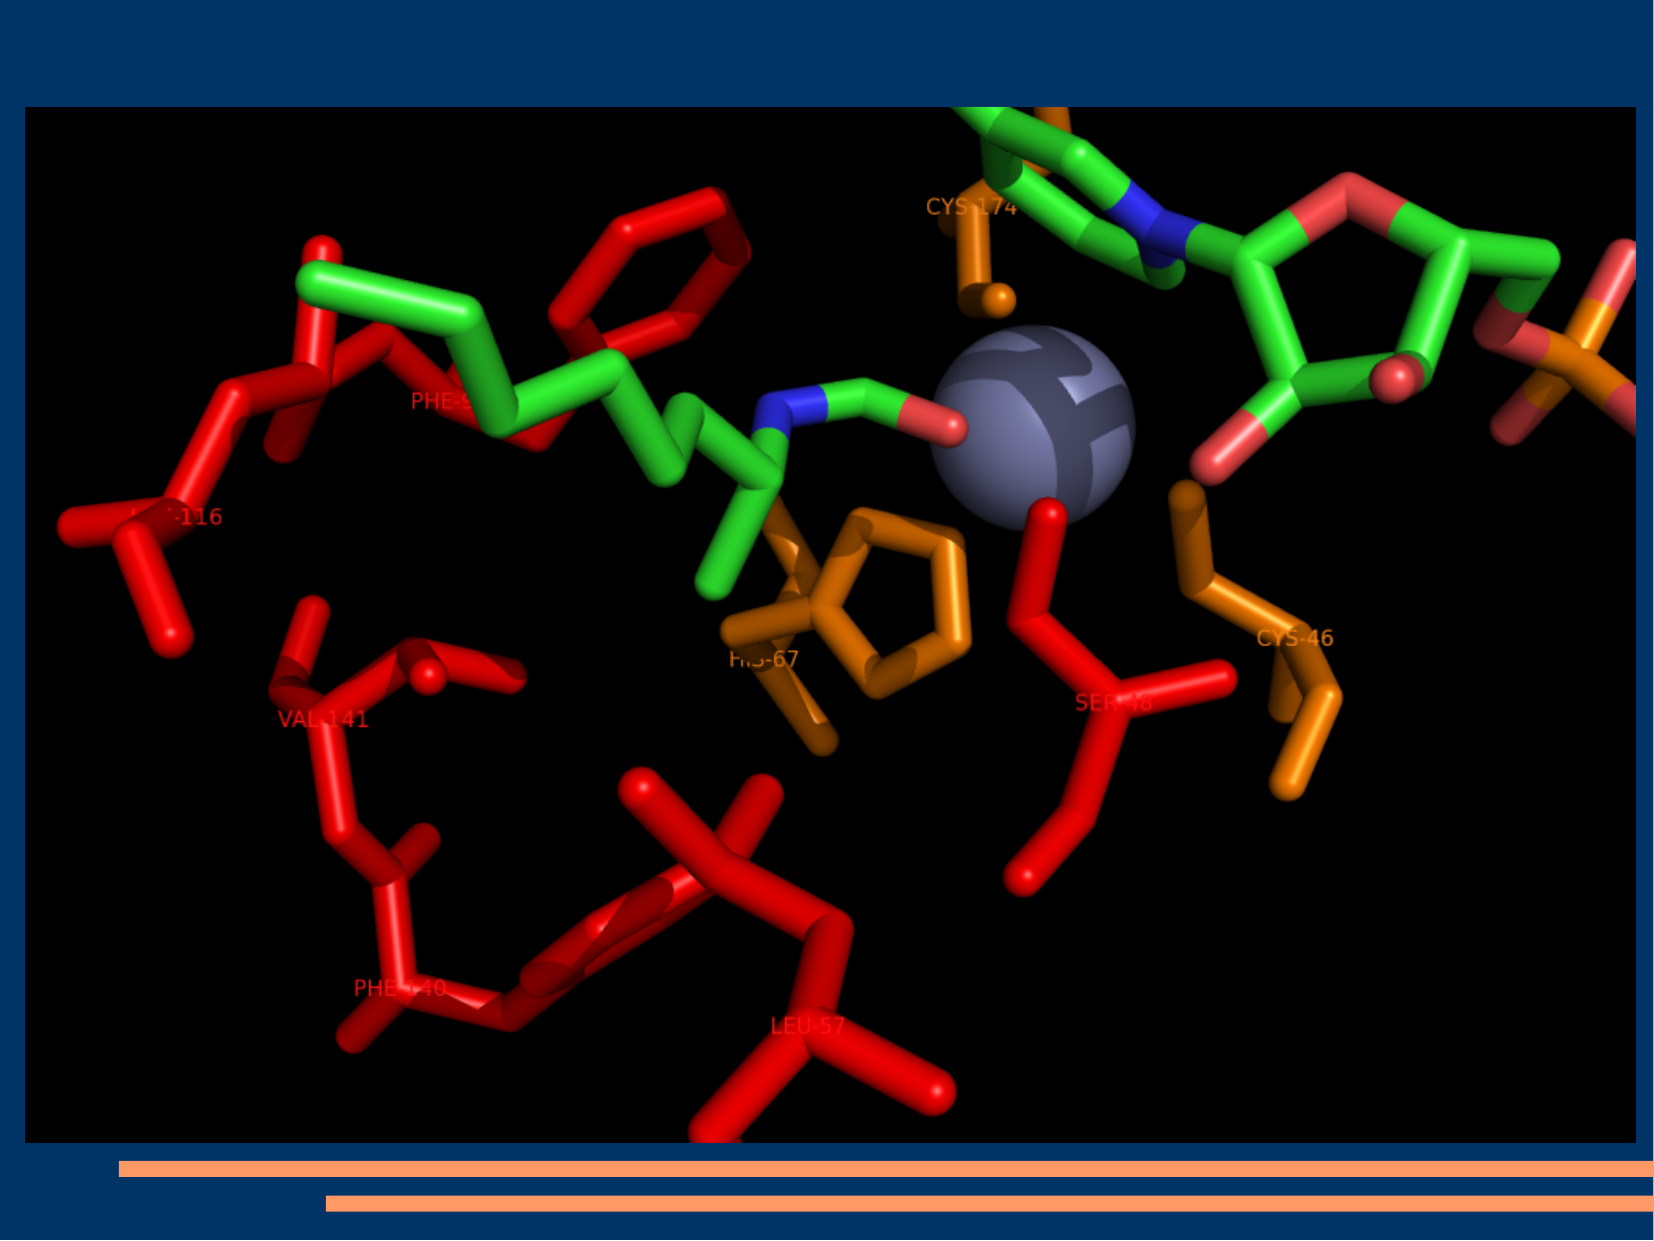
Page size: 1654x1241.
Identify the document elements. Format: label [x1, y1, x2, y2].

picture [25, 107, 1636, 1143]
